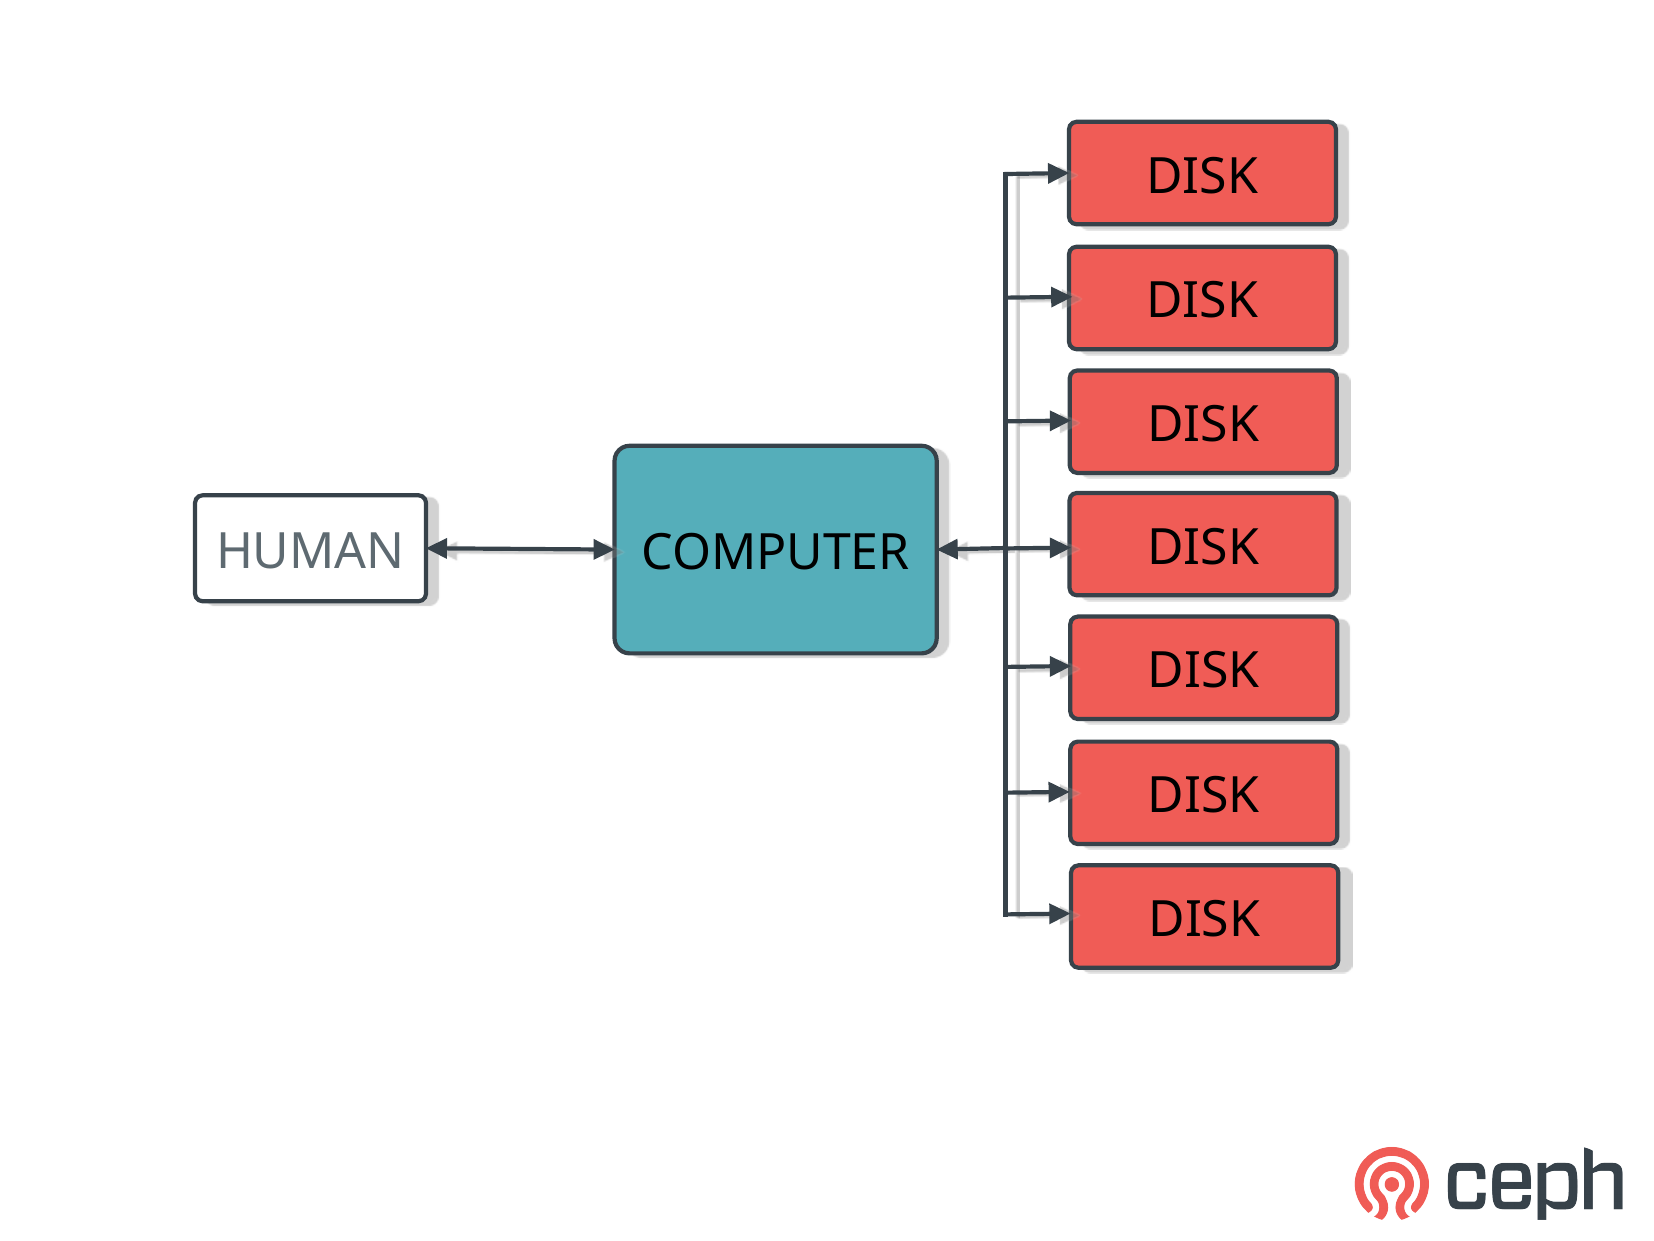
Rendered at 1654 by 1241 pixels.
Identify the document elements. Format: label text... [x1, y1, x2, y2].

text_box DISK [1069, 492, 1337, 596]
text_box DISK [1069, 121, 1337, 225]
text_box DISK [1069, 246, 1337, 350]
text_box DISK [1070, 741, 1338, 845]
picture [1308, 1100, 1654, 1241]
text_box DISK [1070, 616, 1338, 719]
text_box DISK [1071, 865, 1339, 968]
text_box HUMAN [195, 495, 427, 602]
text_box COMPUTER [614, 445, 937, 654]
text_box DISK [1069, 370, 1337, 473]
